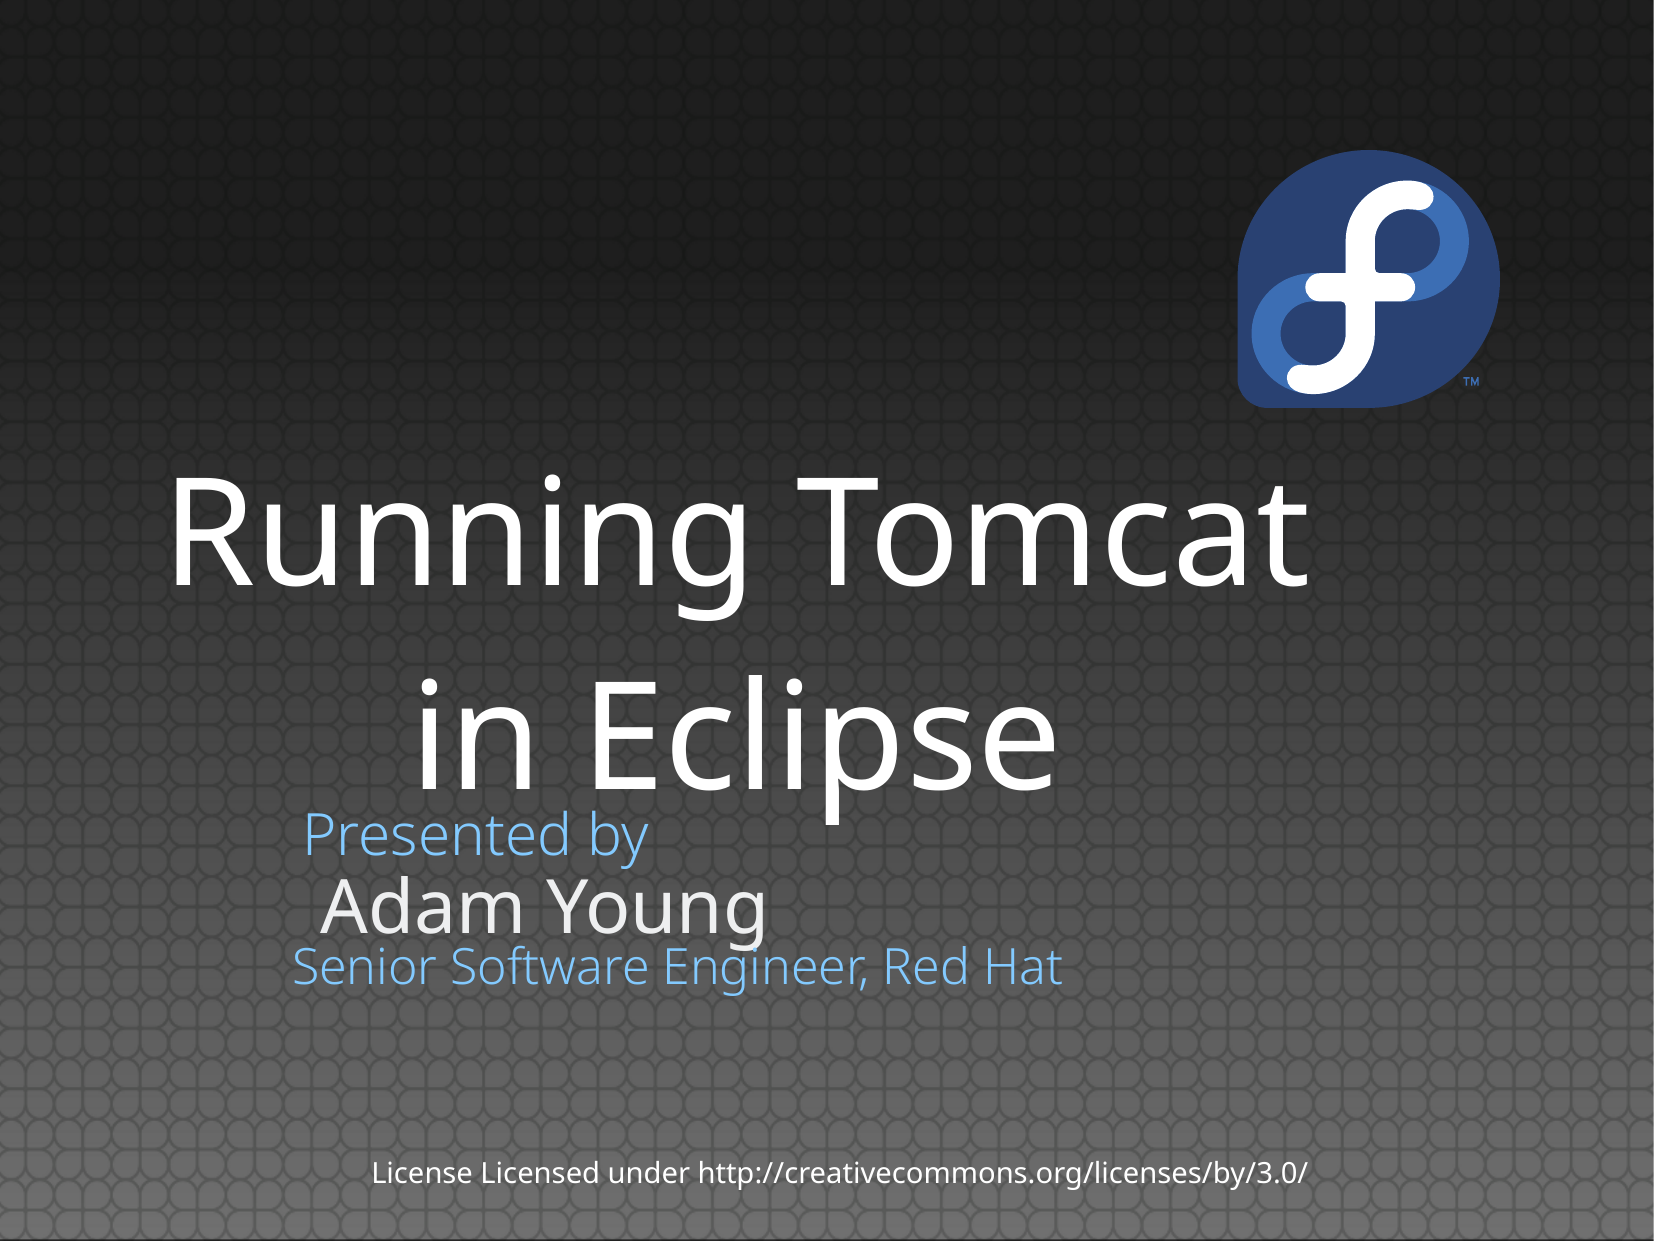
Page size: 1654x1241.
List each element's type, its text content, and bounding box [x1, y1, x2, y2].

text_box License Licensed under http://creativecommons.org/licenses/by/3.0/ [373, 1144, 1314, 1229]
text_box Running Tomcat in Eclipse [37, 417, 1475, 957]
text_box Senior Software Engineer, Red Hat [277, 957, 1173, 998]
picture [0, 0, 1654, 1241]
